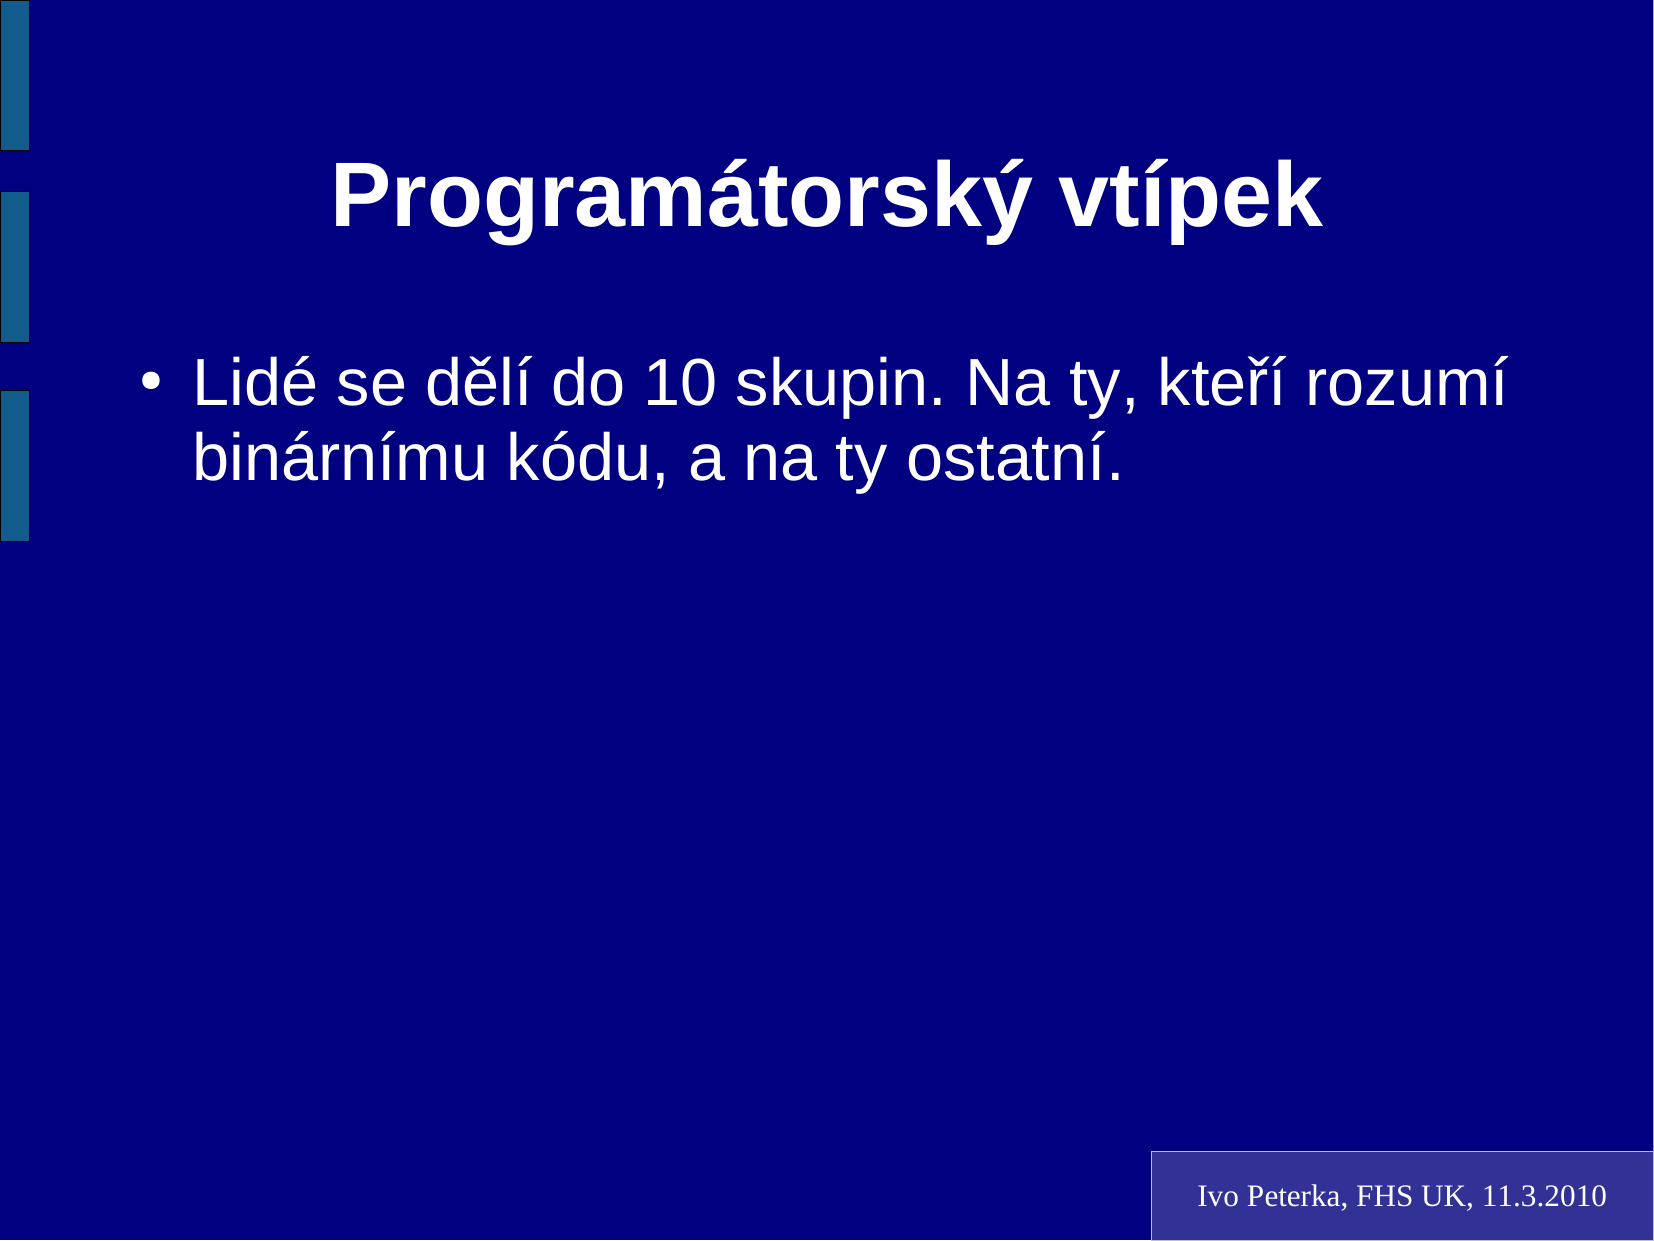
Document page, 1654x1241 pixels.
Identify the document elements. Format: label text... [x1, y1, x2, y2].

title Programátorský vtípek [121, 91, 1534, 299]
list Lidé se dělí do 10 skupin. Na ty, kteří rozumí binárnímu kódu, a na ty ostatní. [121, 344, 1534, 1127]
